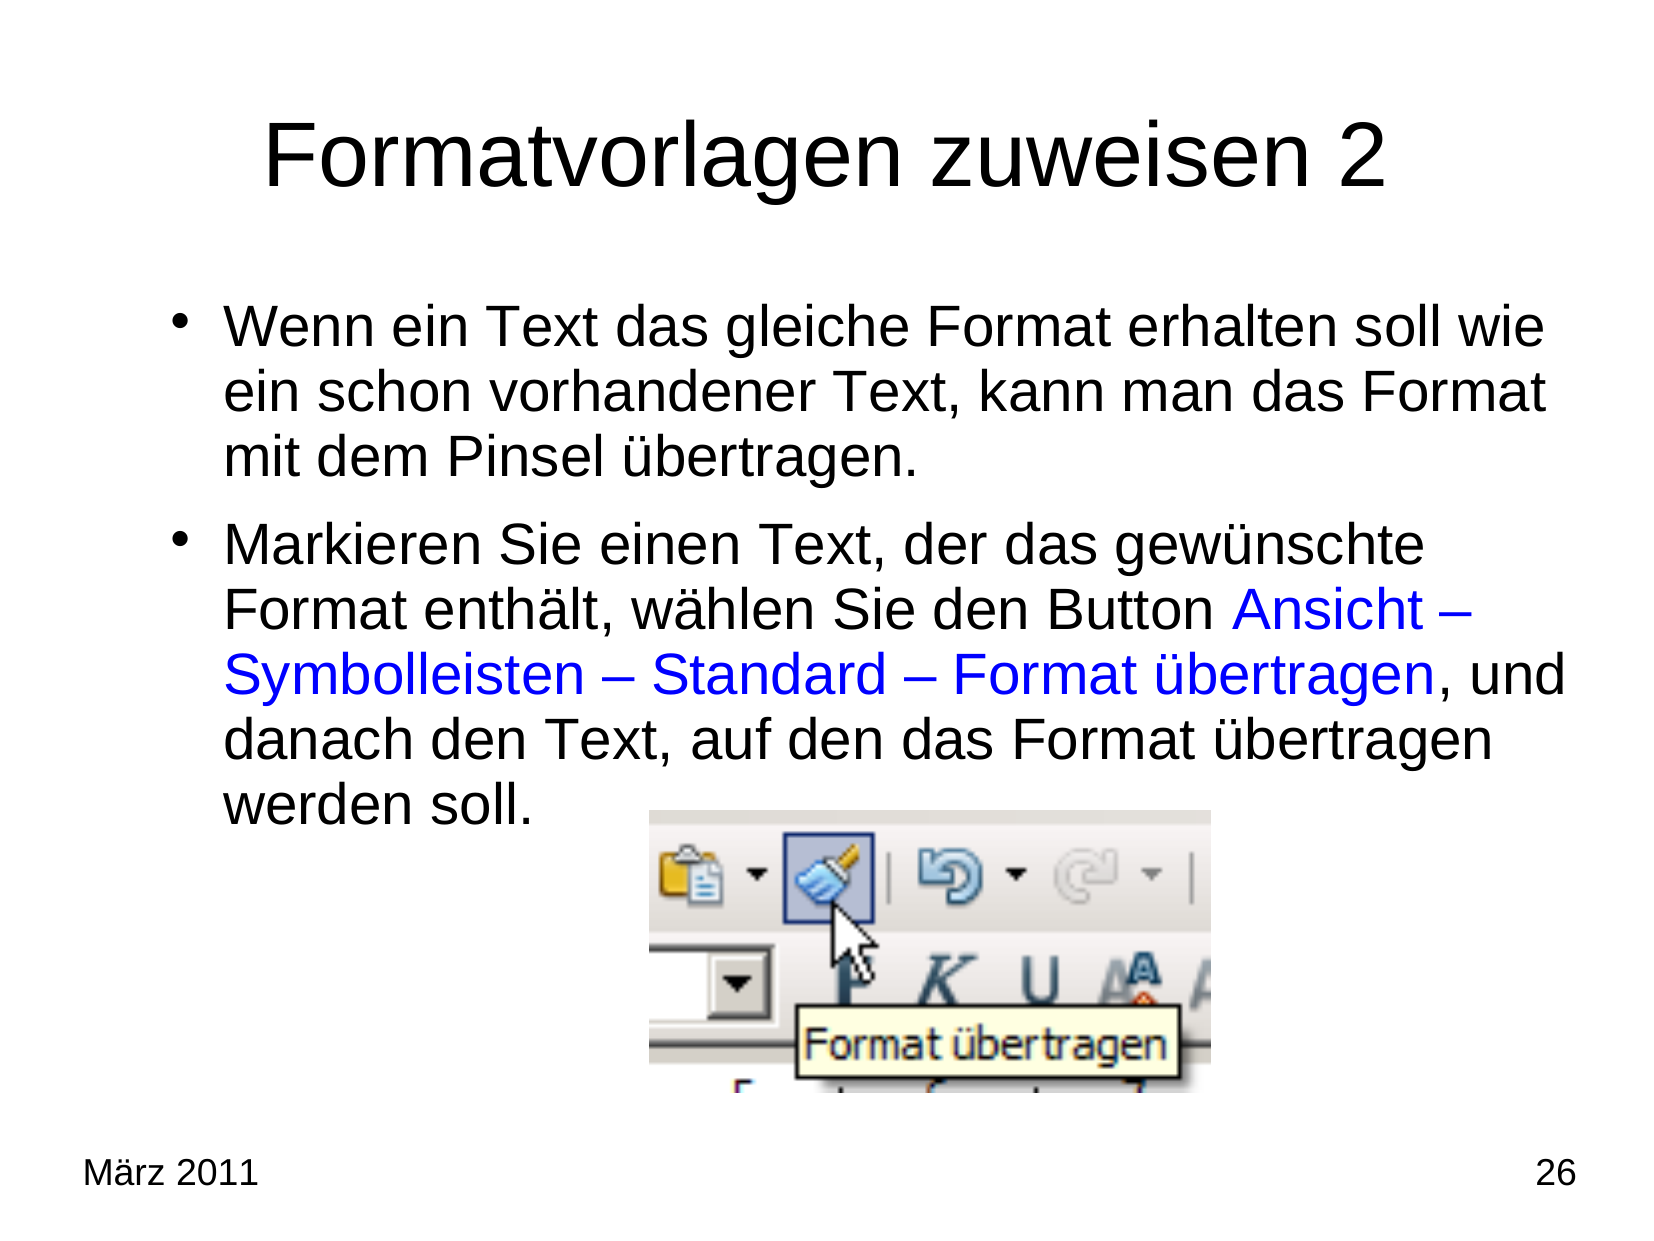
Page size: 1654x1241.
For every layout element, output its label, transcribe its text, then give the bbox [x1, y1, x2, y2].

title Formatvorlagen zuweisen 2 [82, 49, 1571, 257]
list Wenn ein Text das gleiche Format erhalten soll wie ein schon vorhandener Text, kann man das Format mit dem Pinsel übertragen. Markieren Sie einen Text, der das gewünschte Format enthält, wählen Sie den Button Ansicht – Symbolleisten – Standard – Format übertragen, und danach den Text, auf den das Format übertragen werden soll. [82, 290, 1571, 1109]
picture [649, 810, 1211, 1093]
